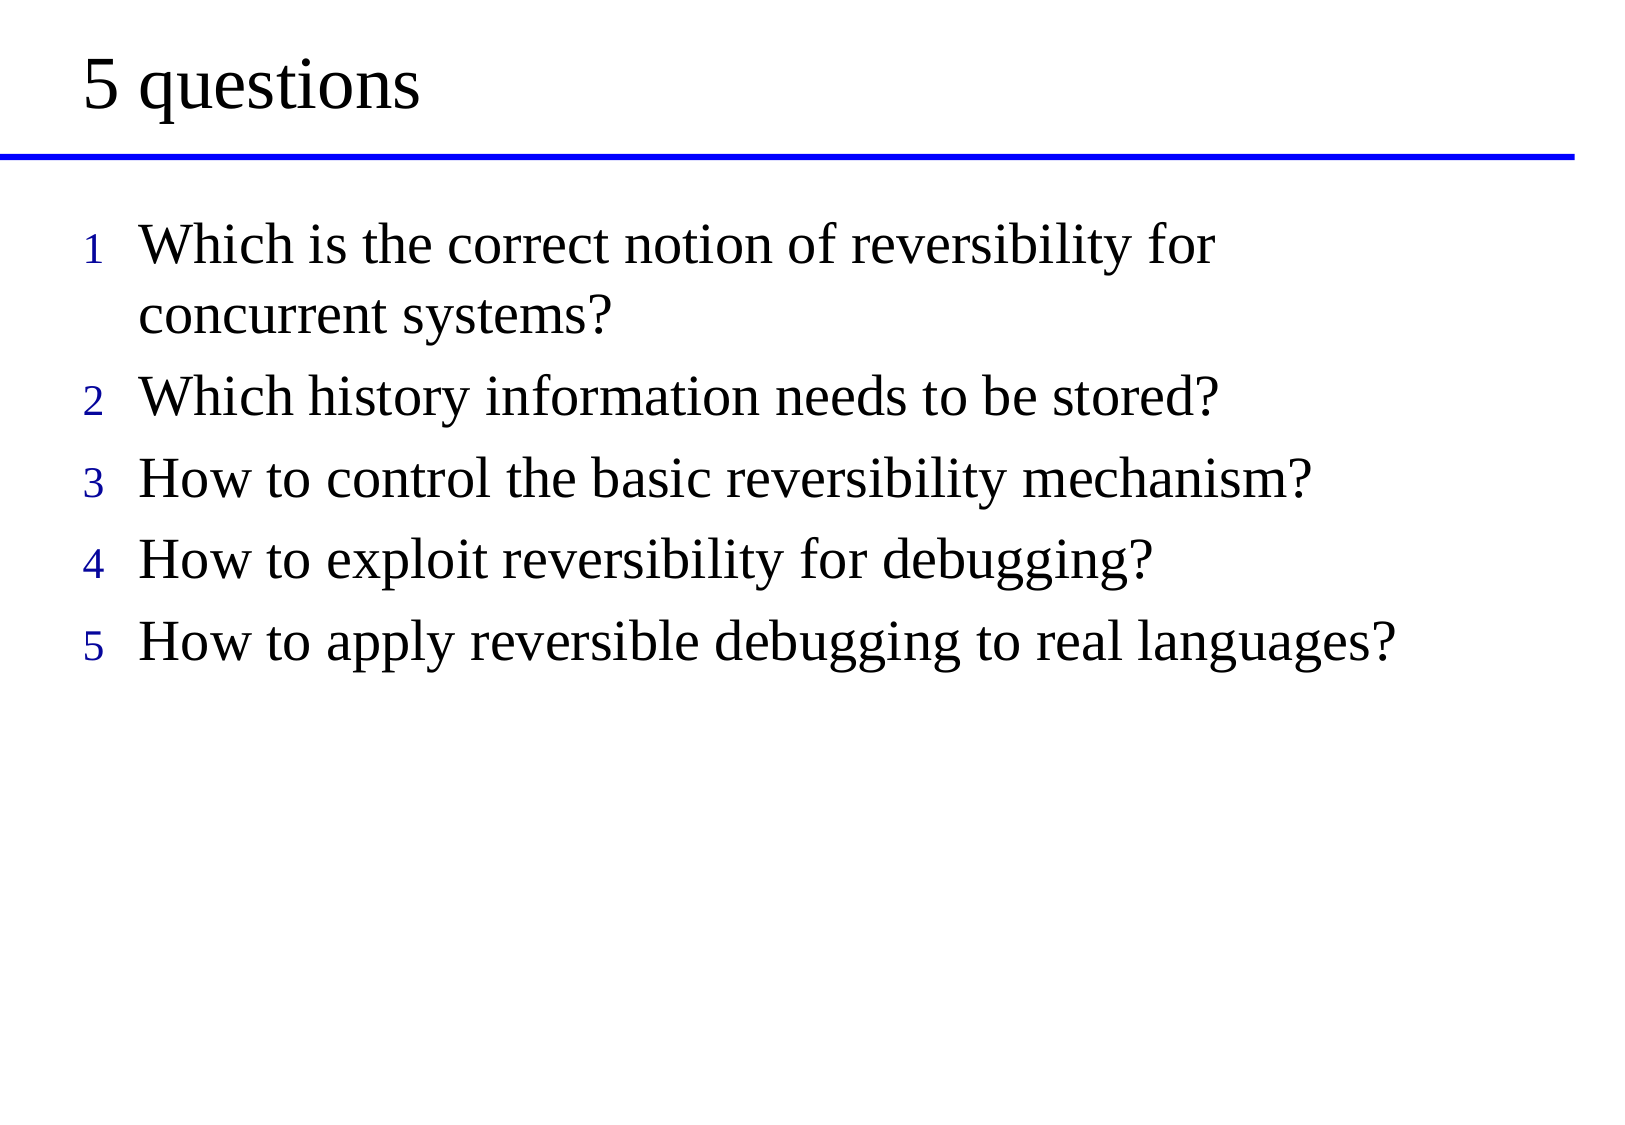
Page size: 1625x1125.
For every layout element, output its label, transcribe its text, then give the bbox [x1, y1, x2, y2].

list Which is the correct notion of reversibility for concurrent systems? Which history information needs to be stored? How to control the basic reversibility mechanism? How to exploit reversibility for debugging? How to apply reversible debugging to real languages? [67, 198, 1478, 1061]
title 5 questions [67, 27, 1544, 131]
